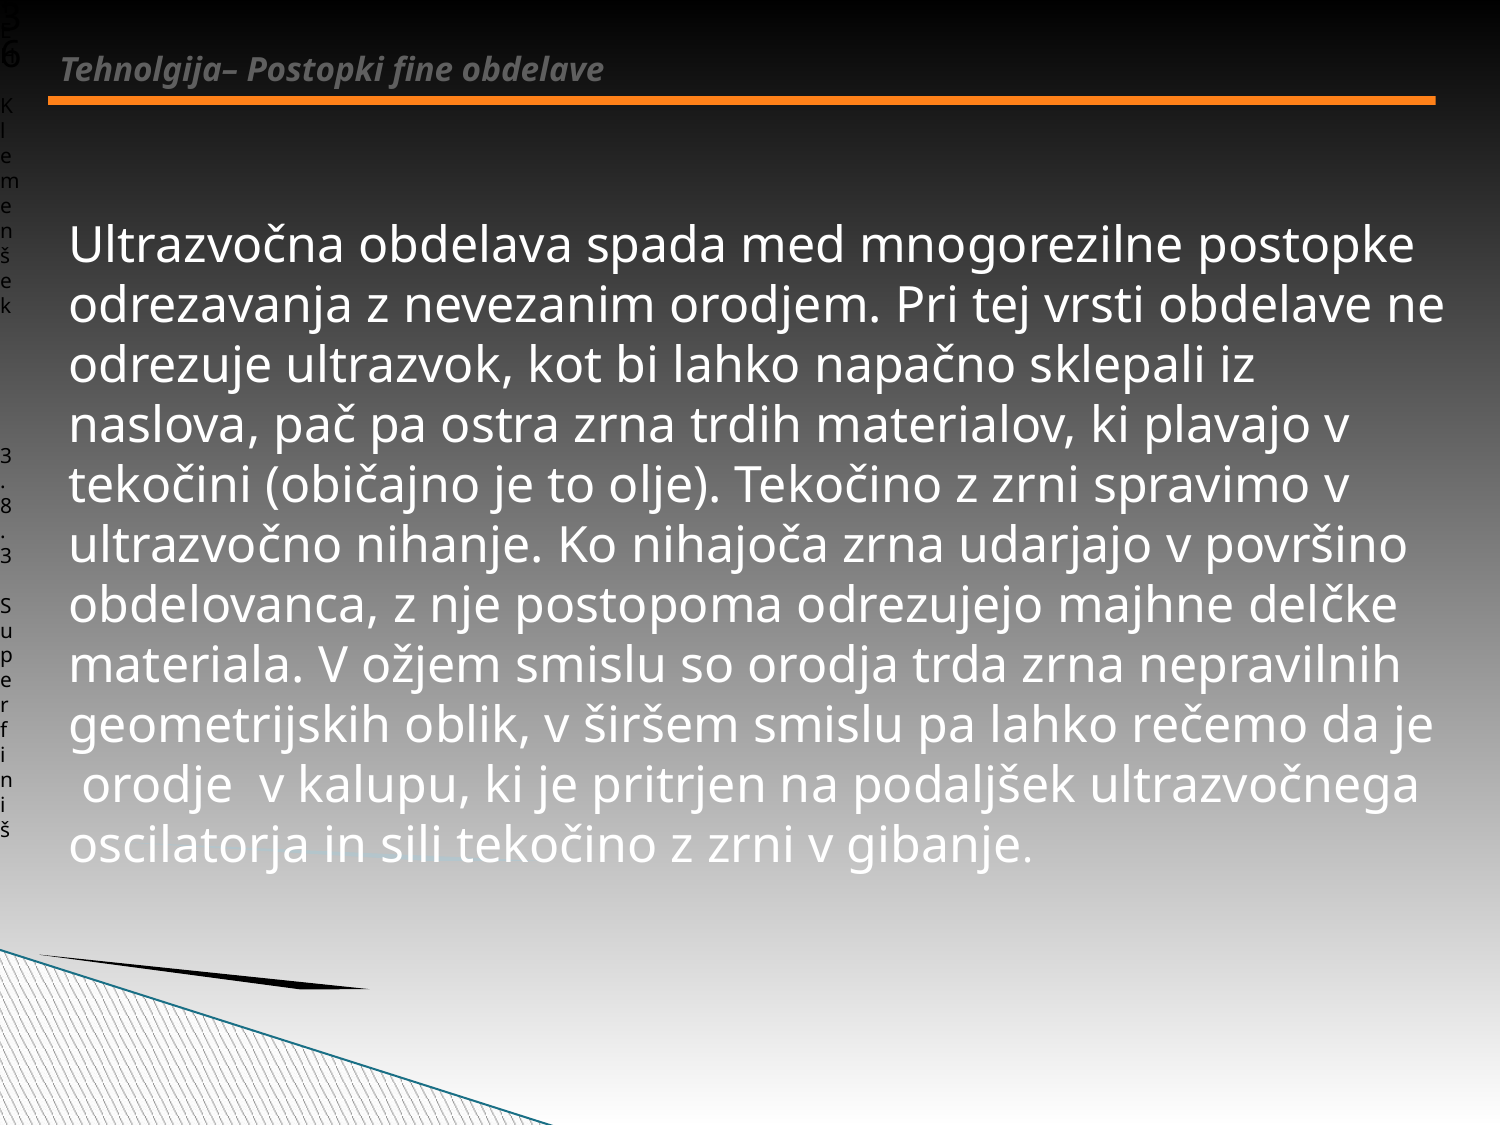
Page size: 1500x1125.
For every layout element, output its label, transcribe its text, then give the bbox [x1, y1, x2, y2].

picture [0, 952, 543, 1125]
text_box Ultrazvočna obdelava spada med mnogorezilne postopke odrezavanja z nevezanim orodjem. Pri tej vrsti obdelave ne odrezuje ultrazvok, kot bi lahko napačno sklepali iz naslova, pač pa ostra zrna trdih materialov, ki plavajo v tekočini (običajno je to olje). Tekočino z zrni spravimo v ultrazvočno nihanje. Ko nihajoča zrna udarjajo v površino obdelovanca, z nje postopoma odrezujejo majhne delčke materiala. V ožjem smislu so orodja trda zrna nepravilnih geometrijskih oblik, v širšem smislu pa lahko rečemo da je orodje v kalupu, ki je pritrjen na podaljšek ultrazvočnega oscilatorja in sili tekočino z zrni v gibanje. [53, 204, 1463, 880]
